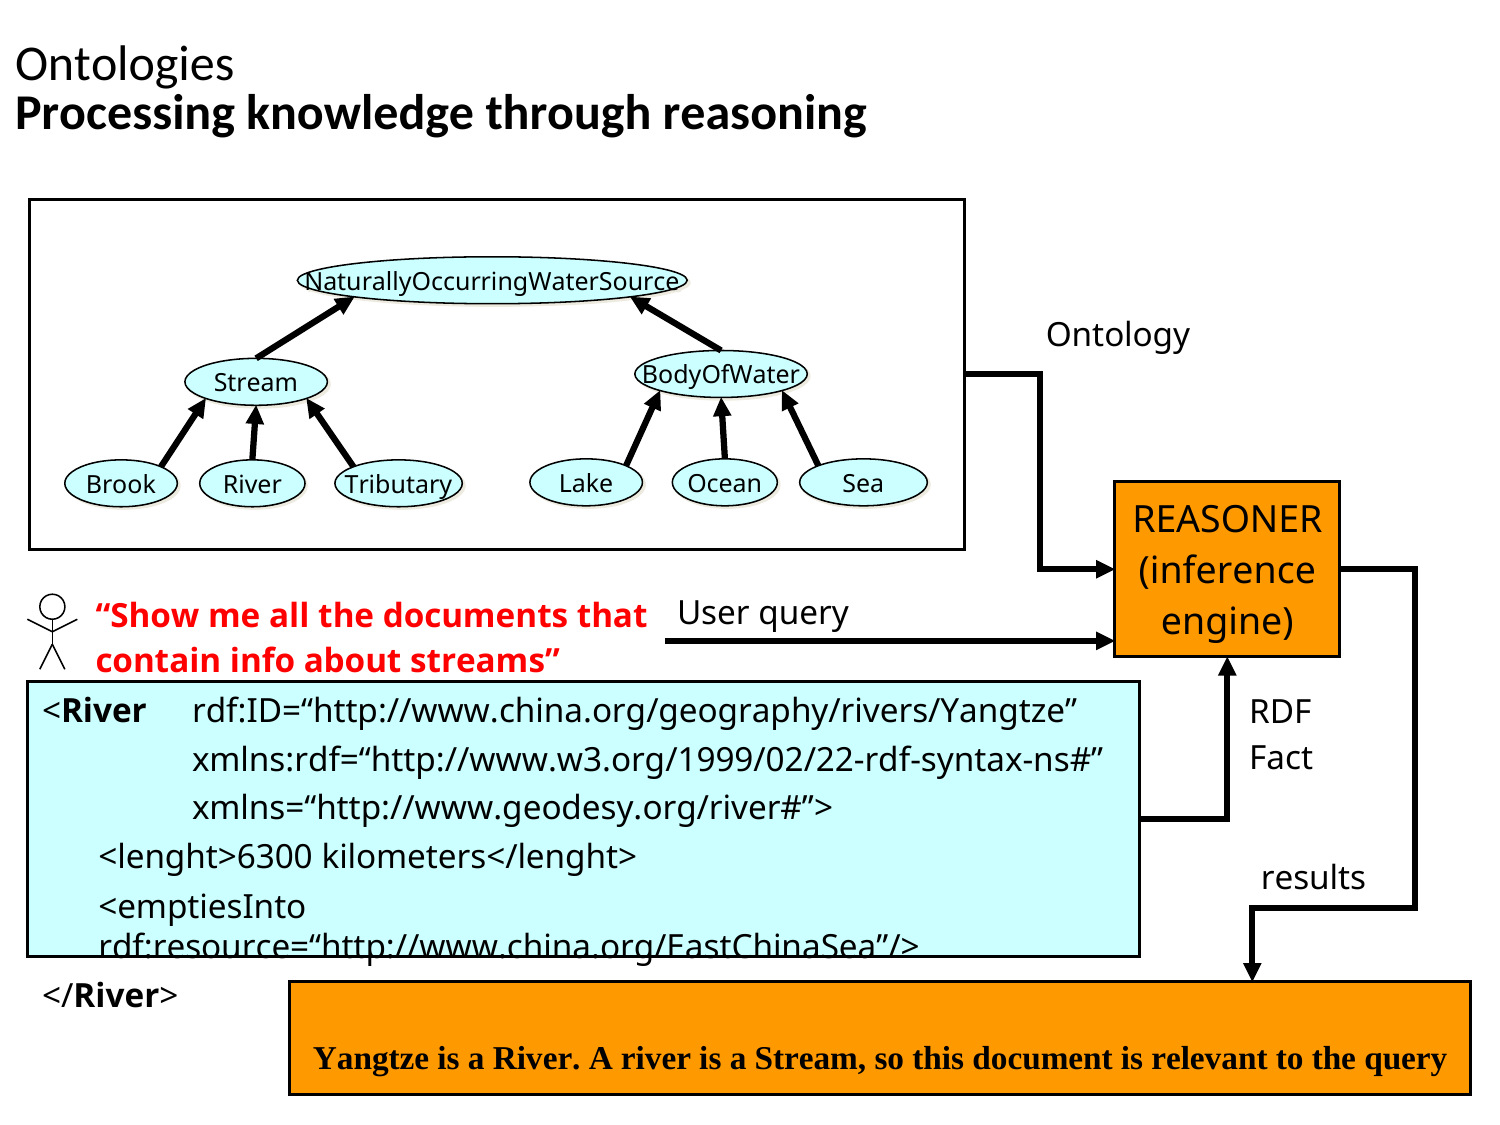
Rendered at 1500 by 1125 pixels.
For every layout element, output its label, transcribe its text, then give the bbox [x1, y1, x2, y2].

text_box REASONER (inference engine) [1114, 481, 1340, 657]
text_box NaturallyOccurringWaterSource [308, 256, 688, 304]
text_box Tributary [334, 459, 463, 507]
text_box Lake [529, 458, 643, 506]
text_box Sea [799, 458, 928, 506]
title Ontologies Processing knowledge through reasoning [0, 0, 1401, 151]
text_box RDF Fact [1234, 680, 1365, 787]
text_box Yangtze is a River. A river is a Stream, so this document is relevant to the query [289, 981, 1471, 1095]
text_box Ocean [672, 458, 778, 506]
text_box User query [662, 581, 921, 642]
text_box BodyOfWater [634, 350, 808, 398]
text_box results [1246, 846, 1453, 907]
text_box <River rdf:ID=“http://www.china.org/geography/rivers/Yangtze” xmlns:rdf=“http://www.w3.org/1999/02/22-rdf-syntax-ns#” xmlns=“http://www.geodesy.org/river#”> <lenght>6300 kilometers</lenght> <emptiesInto rdf:resource=“http://www.china.org/EastChinaSea”/> </River> [27, 681, 1140, 957]
text_box “Show me all the documents that contain info about streams” [80, 584, 673, 691]
text_box Ontology [1031, 303, 1209, 365]
text_box River [199, 459, 306, 507]
text_box Brook [64, 459, 178, 507]
text_box Stream [184, 358, 328, 406]
